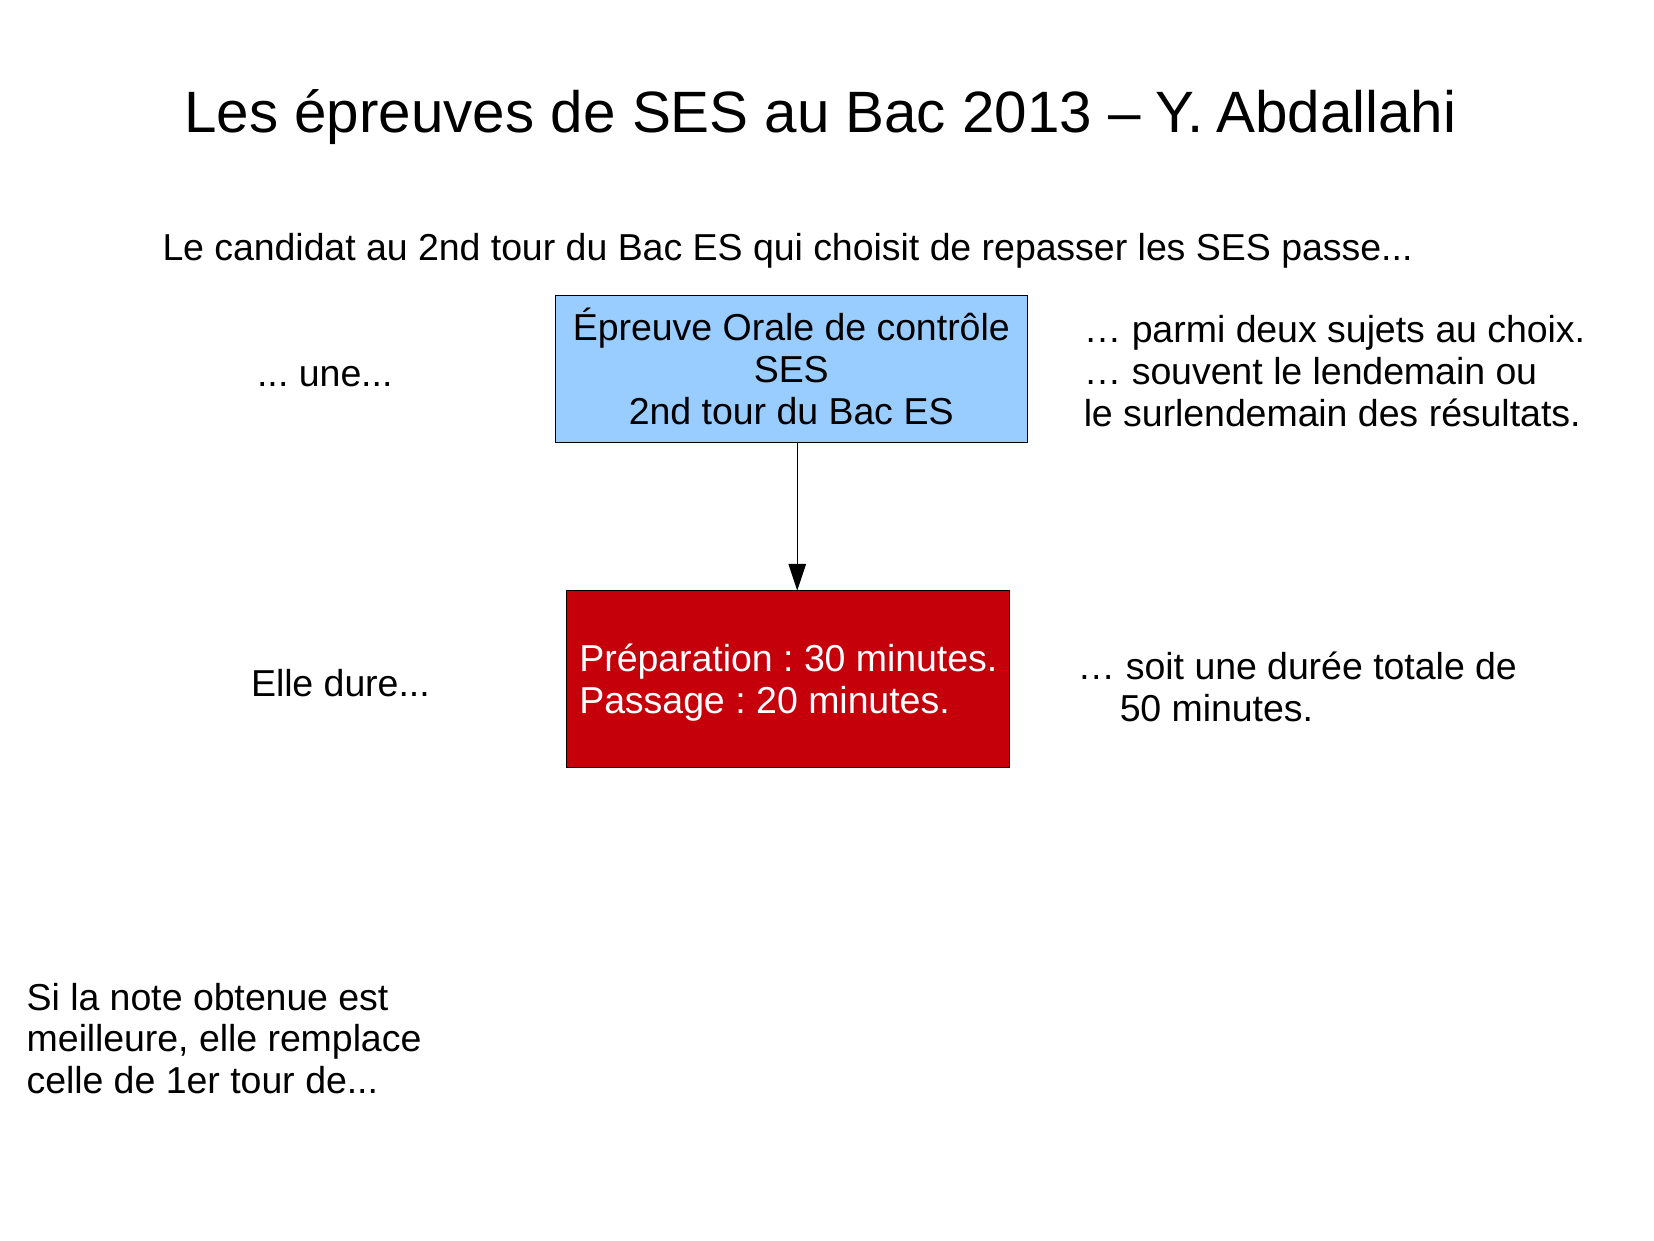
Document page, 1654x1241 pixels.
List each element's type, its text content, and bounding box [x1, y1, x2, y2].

text_box … parmi deux sujets au choix. … souvent le lendemain ou le surlendemain des résultats. [1069, 301, 1602, 442]
text_box Épreuve Orale de contrôle SES 2nd tour du Bac ES [555, 295, 1028, 443]
text_box Si la note obtenue est meilleure, elle remplace celle de 1er tour de... [11, 968, 438, 1110]
text_box ... une... [147, 345, 502, 403]
text_box Elle dure... [236, 655, 446, 713]
text_box Le candidat au 2nd tour du Bac ES qui choisit de repasser les SES passe... [147, 218, 1431, 276]
text_box … soit une durée totale de 50 minutes. [1062, 637, 1533, 737]
text_box Préparation : 30 minutes. Passage : 20 minutes. [566, 590, 1010, 768]
title Les épreuves de SES au Bac 2013 – Y. Abdallahi [76, 53, 1566, 172]
